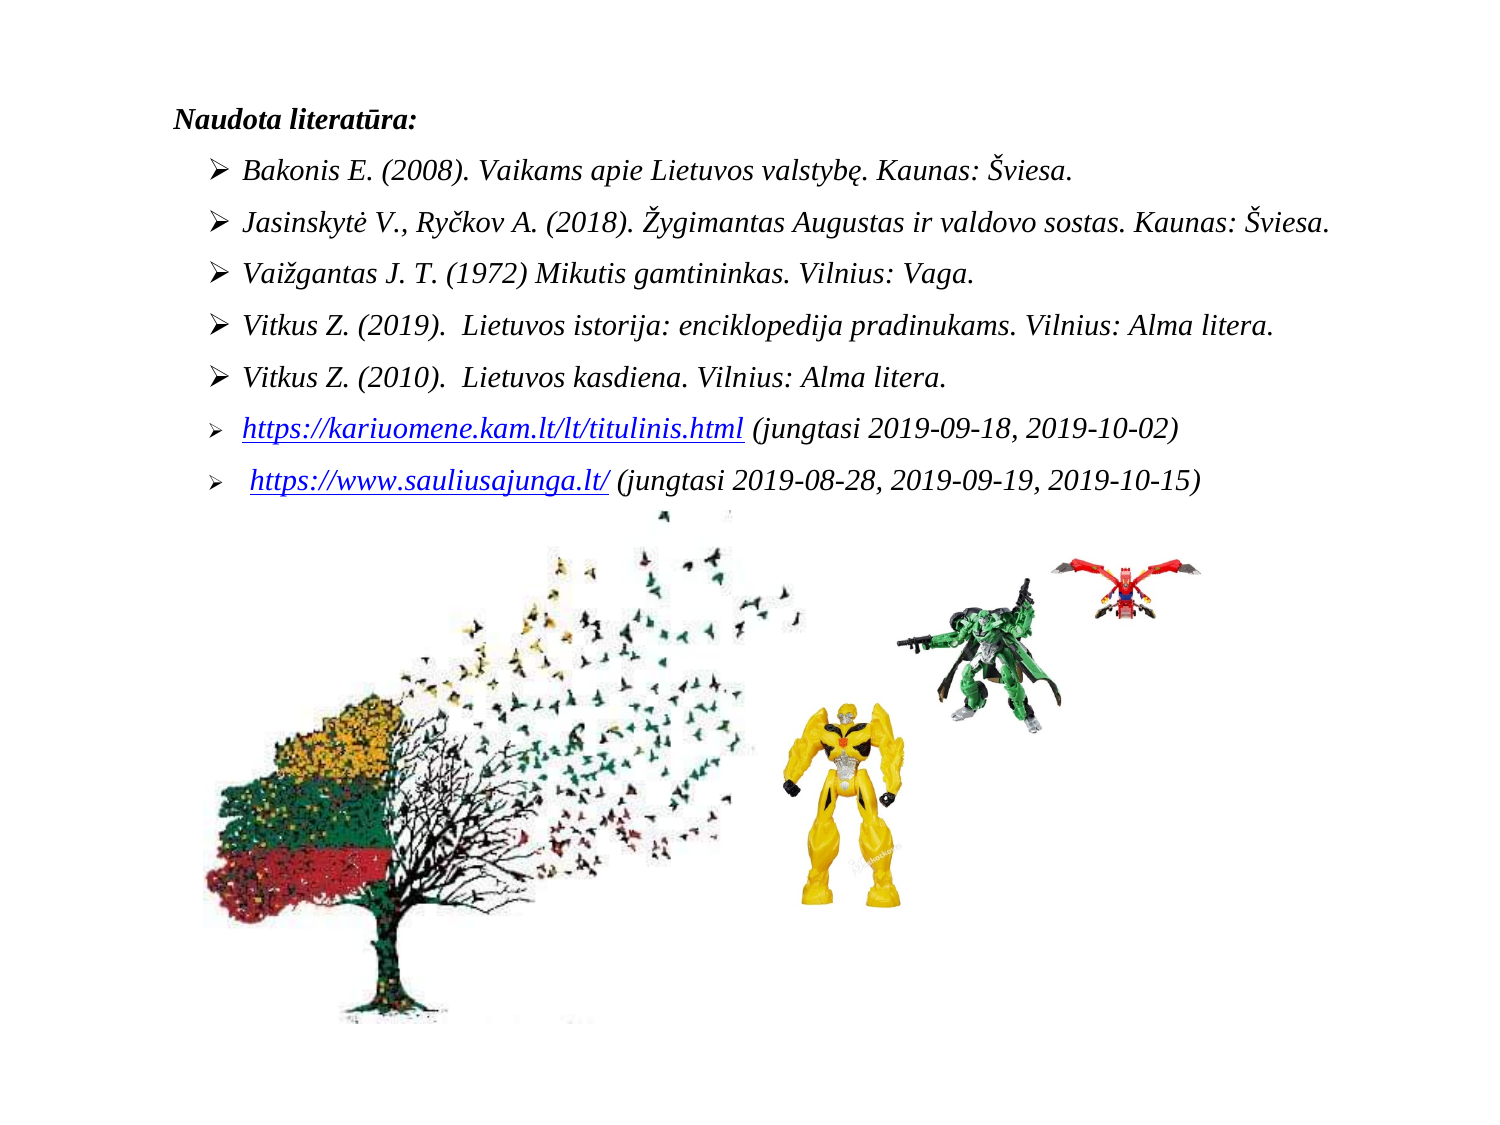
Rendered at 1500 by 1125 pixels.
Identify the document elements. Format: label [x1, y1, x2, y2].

picture [100, 101, 1439, 1027]
